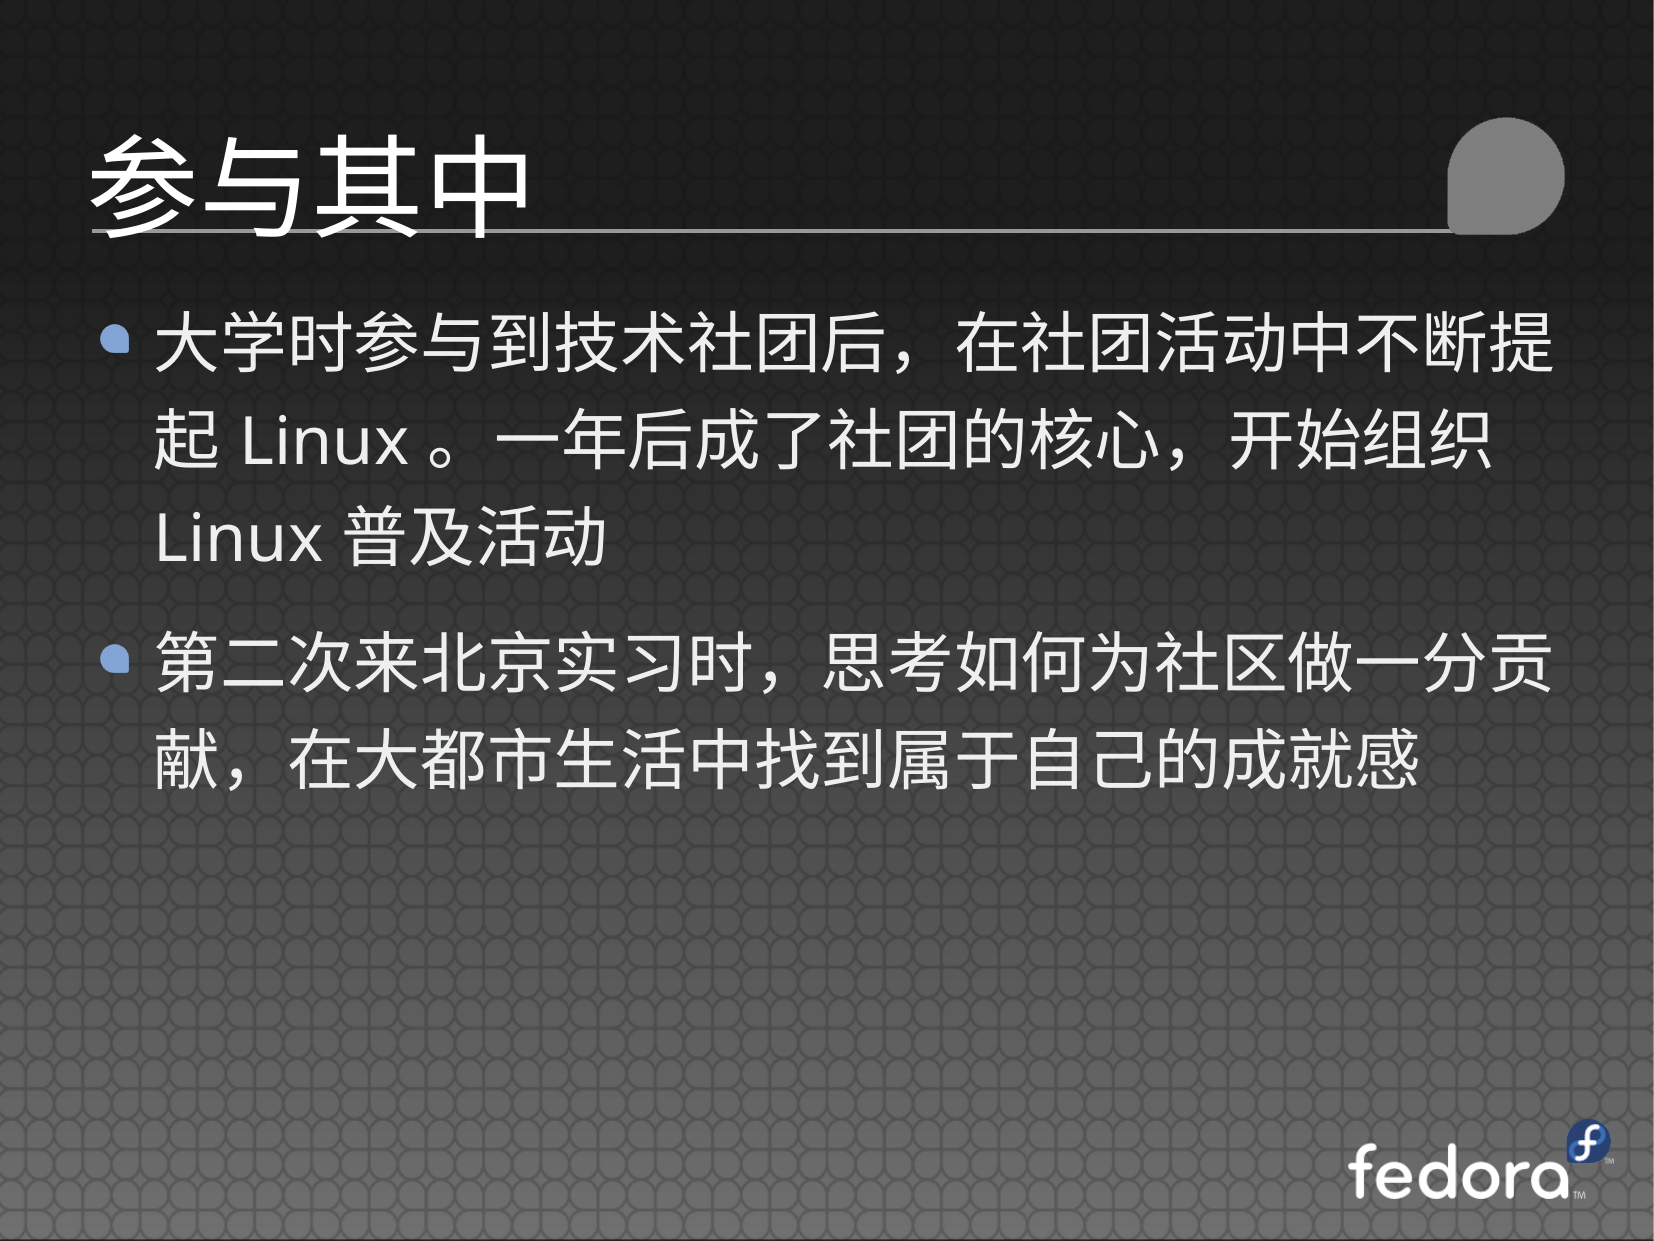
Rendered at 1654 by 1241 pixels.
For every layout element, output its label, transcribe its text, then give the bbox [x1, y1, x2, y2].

picture [0, 0, 1654, 1241]
list 大学时参与到技术社团后，在社团活动中不断提起Linux。一年后成了社团的核心，开始组织Linux普及活动 第二次来北京实习时，思考如何为社区做一分贡献，在大都市生活中找到属于自己的成就感 [82, 290, 1571, 1010]
title 参与其中 [86, 109, 1576, 252]
